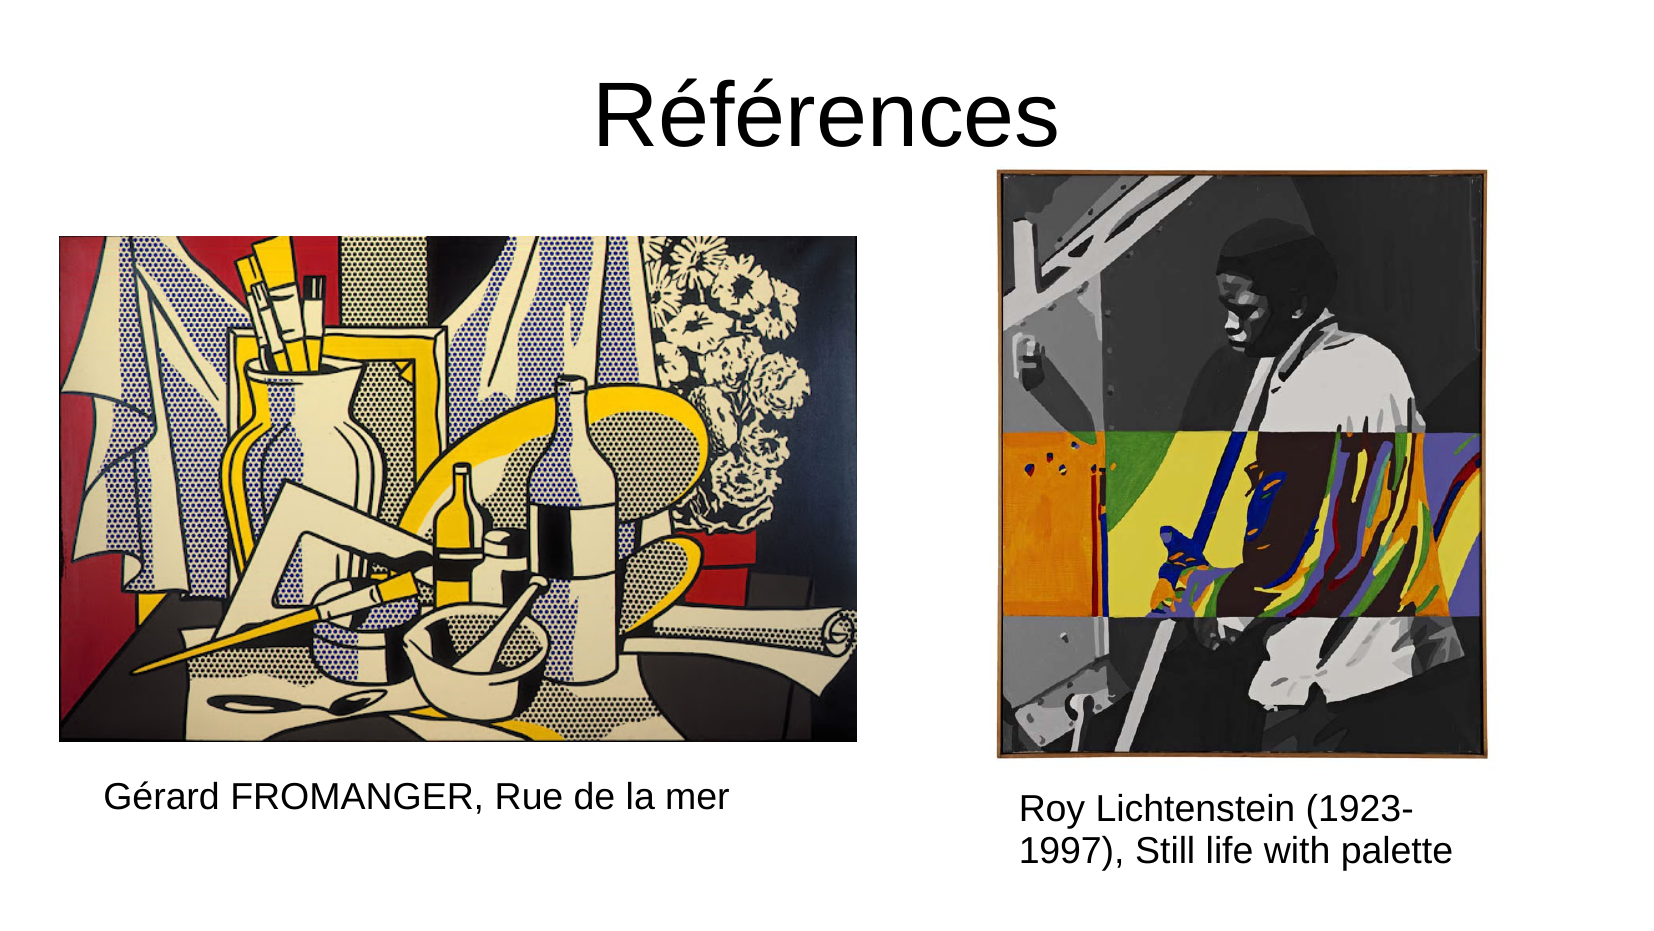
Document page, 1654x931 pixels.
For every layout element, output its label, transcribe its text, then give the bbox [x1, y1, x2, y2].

text_box Roy Lichtenstein (1923-1997), Still life with palette [1003, 780, 1506, 879]
picture [977, 147, 1506, 781]
title Références [82, 37, 1571, 193]
text_box Gérard FROMANGER, Rue de la mer [88, 767, 827, 825]
picture [59, 236, 857, 742]
